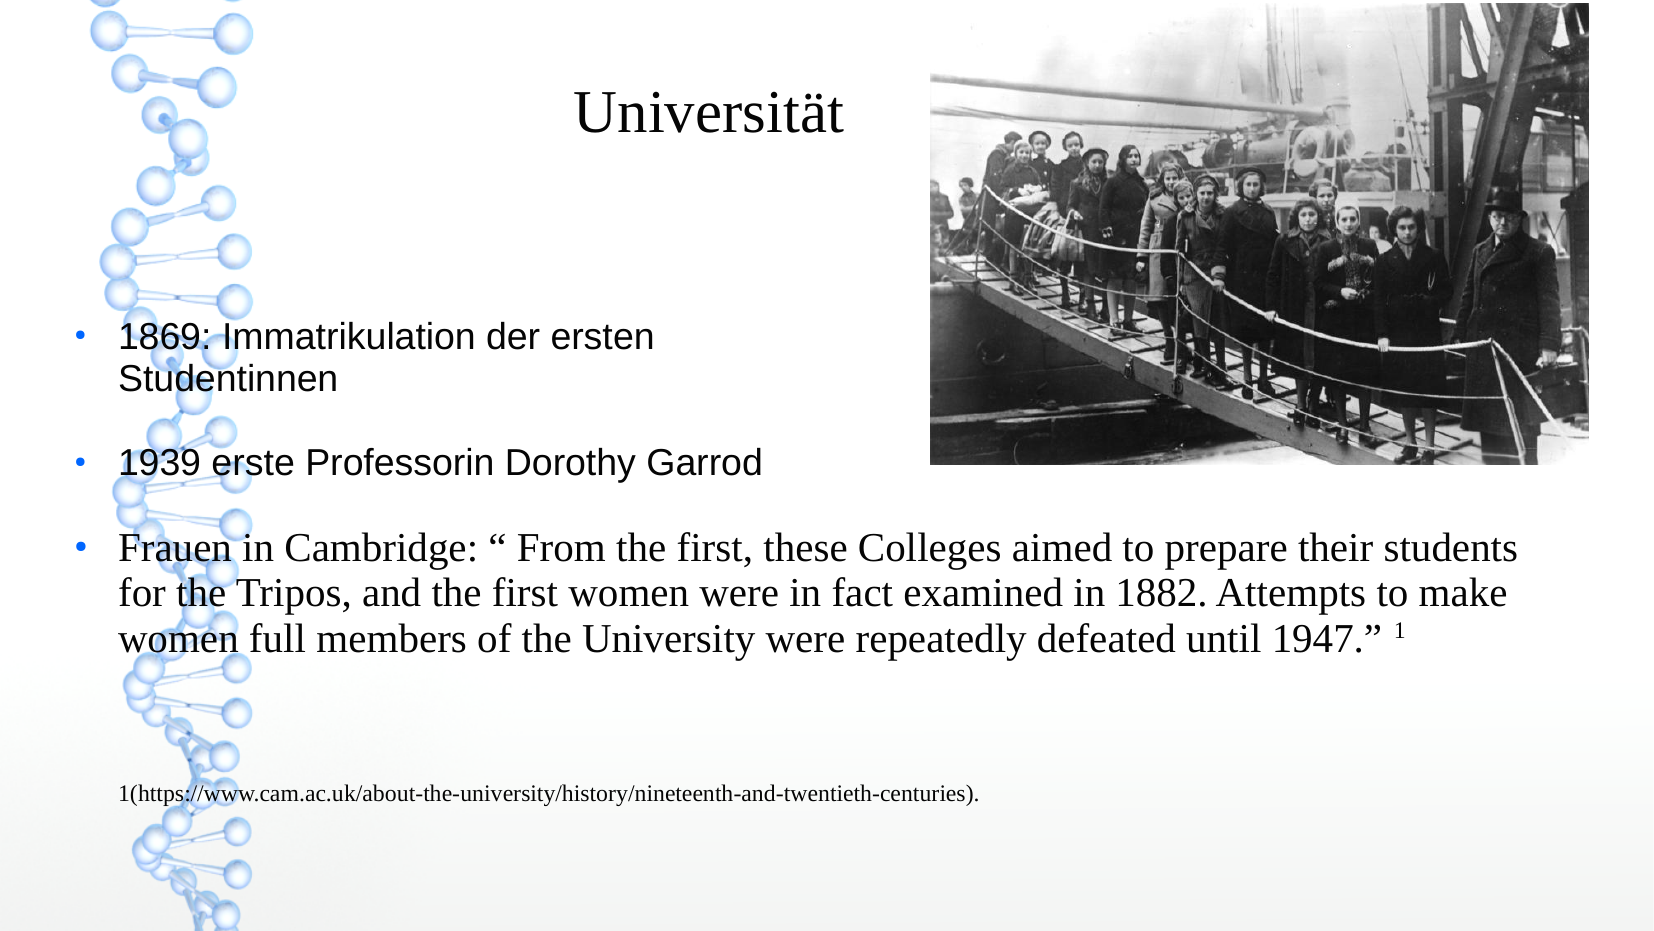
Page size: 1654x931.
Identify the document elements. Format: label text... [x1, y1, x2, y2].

picture [0, 0, 1654, 931]
list 1869: Immatrikulation der ersten Studentinnen 1939 erste Professorin Dorothy Garrod Frauen in Cambridge: “ From the first, these Colleges aimed to prepare their students for the Tripos, and the first women were in fact examined in 1882. Attempts to make women full members of the University were repeatedly defeated until 1947.” 1 1(https://www.cam.ac.uk/about-the-university/history/nineteenth-and-twentieth-centuries). [60, 315, 1549, 856]
title Universität [45, 35, 930, 189]
